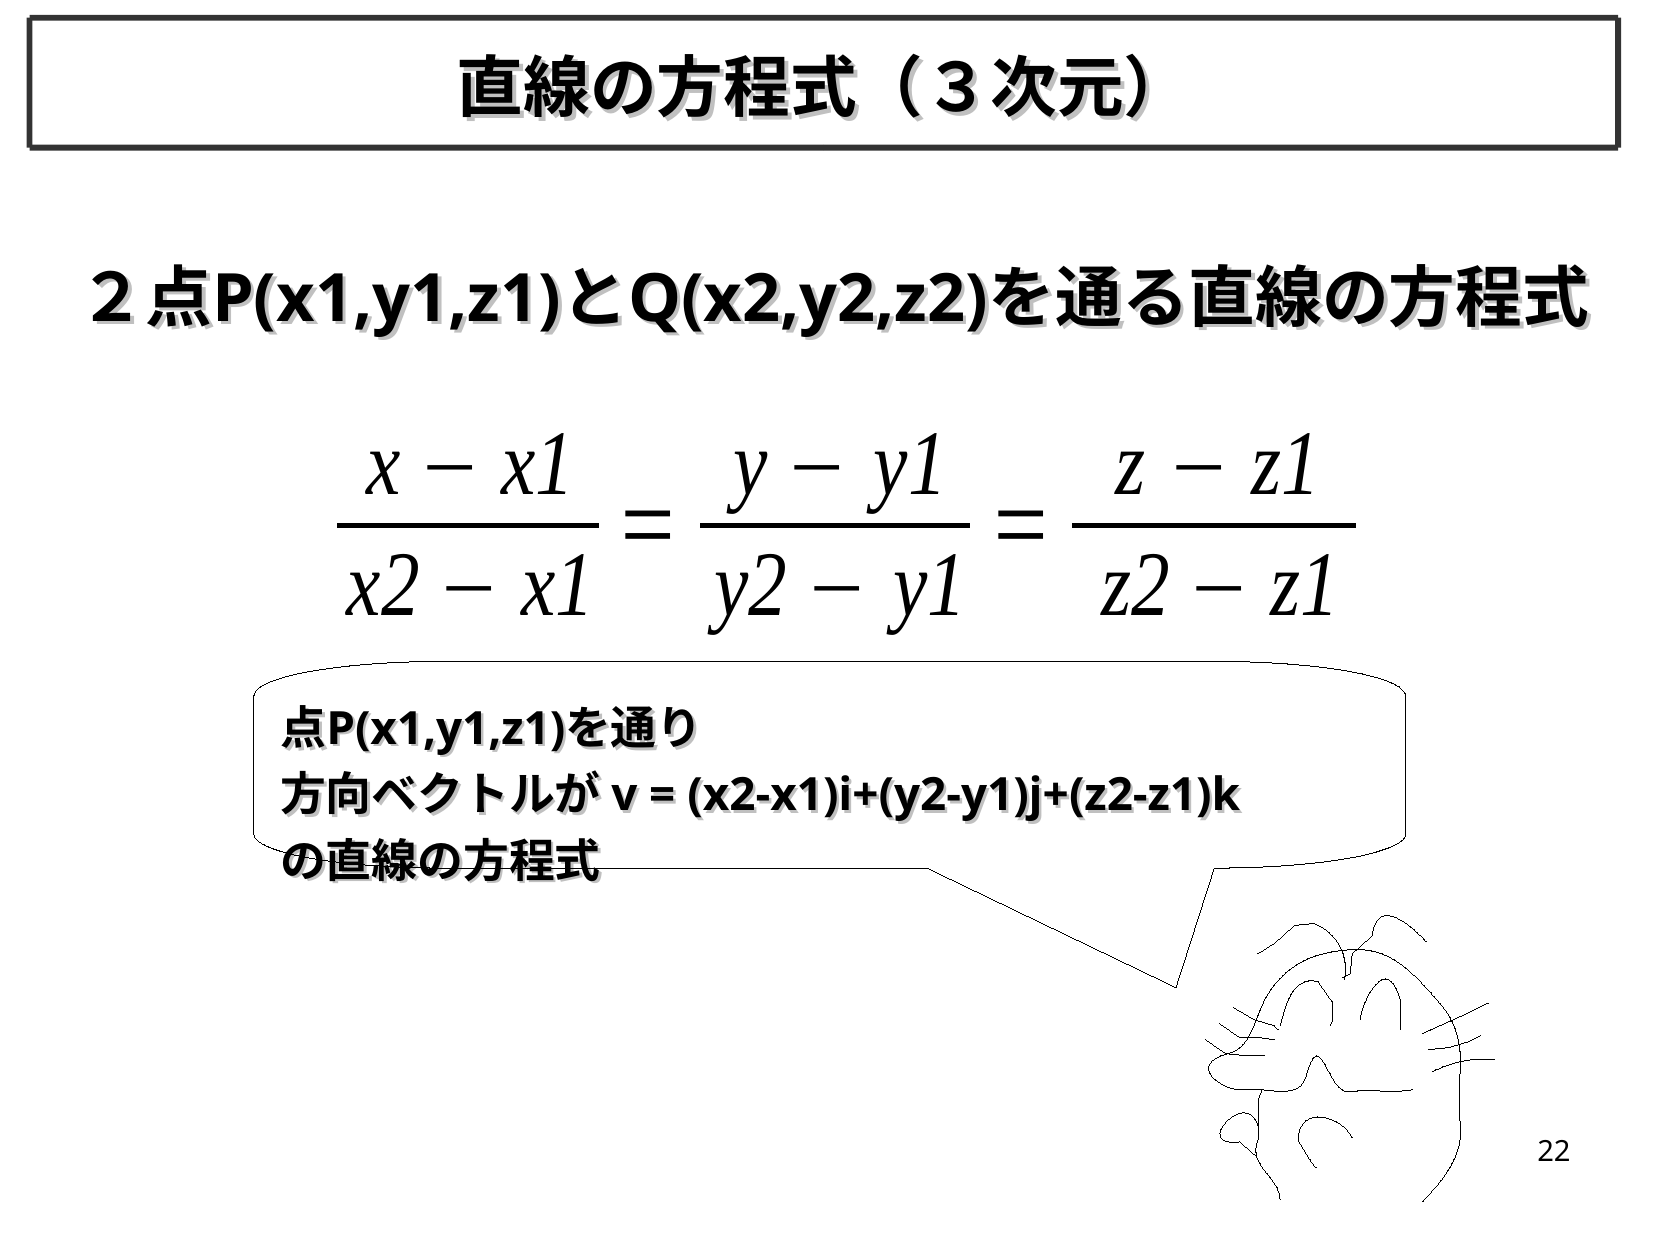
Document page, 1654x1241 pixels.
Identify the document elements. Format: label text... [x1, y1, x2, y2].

chart [312, 413, 1380, 638]
text_box ２点P(x1,y1,z1)とQ(x2,y2,z2)を通る直線の方程式 [63, 236, 1609, 325]
text_box 直線の方程式（３次元） [29, 17, 1619, 148]
text_box 点P(x1,y1,z1)を通り 方向ベクトルが v = (x2-x1)i+(y2-y1)j+(z2-z1)k の直線の方程式 [265, 683, 1318, 851]
